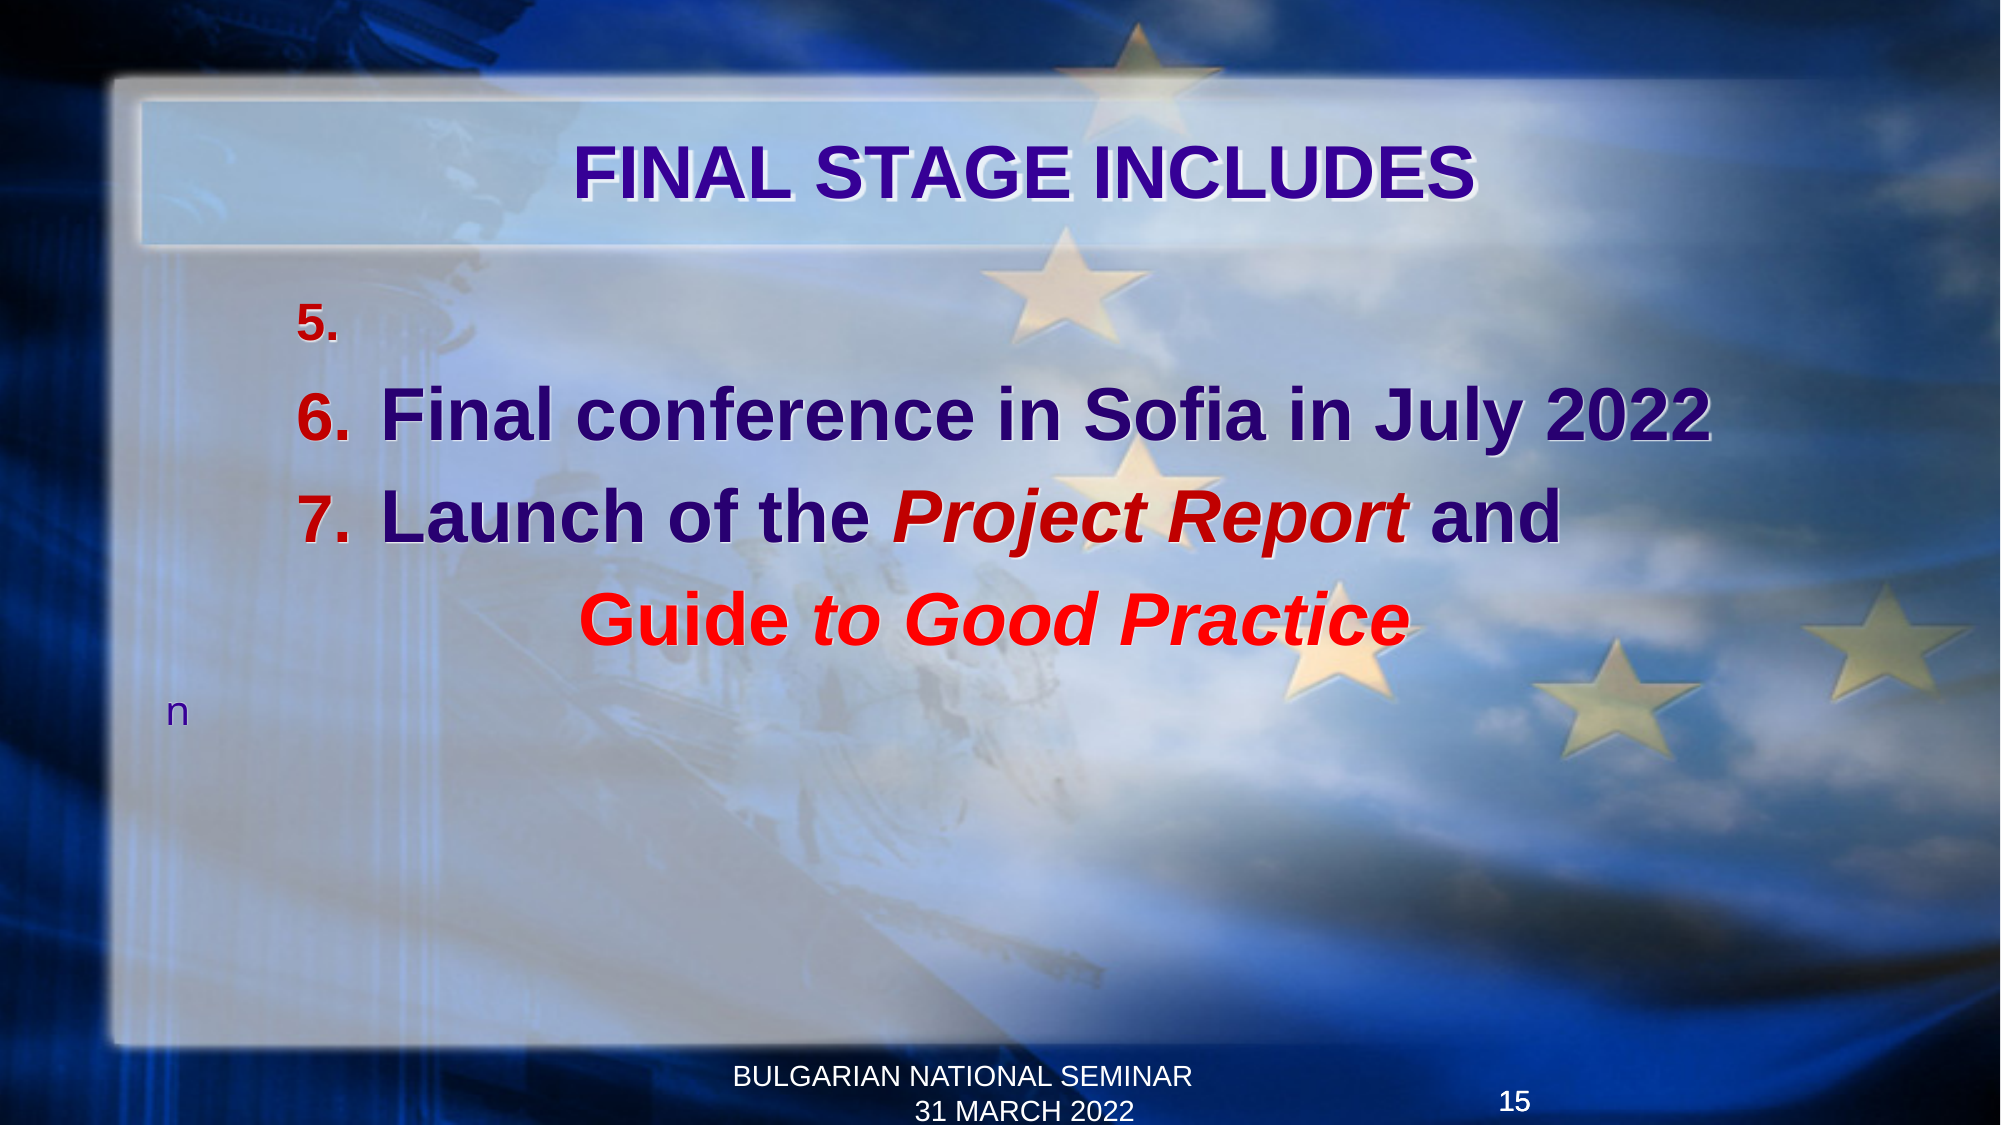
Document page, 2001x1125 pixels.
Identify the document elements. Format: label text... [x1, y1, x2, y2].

title FINAL STAGE INCLUDES [150, 87, 1900, 251]
list Final conference in Sofia in July 2022 Launch of the Project Report and Guide to Good Practice [150, 275, 1900, 1026]
text_box [1483, 1050, 1901, 1125]
text_box BULGARIAN NATIONAL SEMINAR 31 MARCH 2022 [708, 1050, 1342, 1125]
